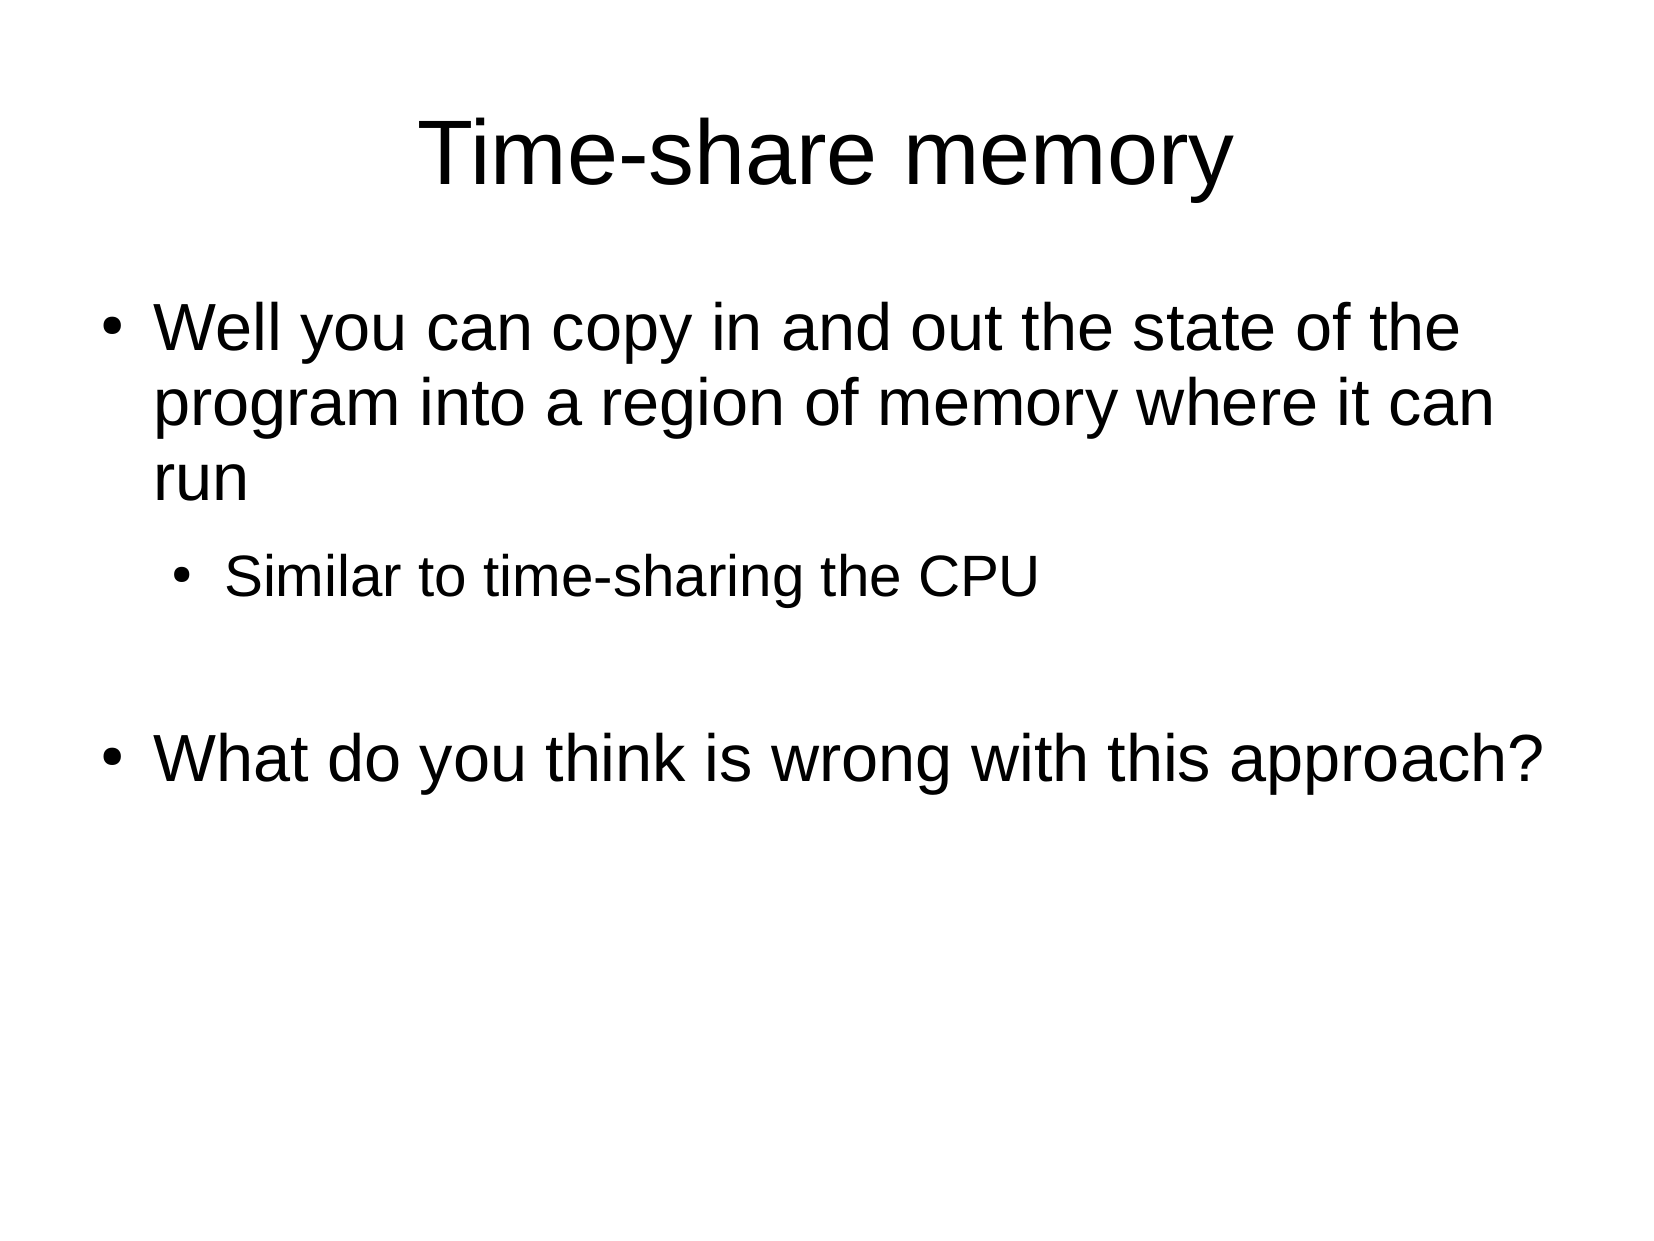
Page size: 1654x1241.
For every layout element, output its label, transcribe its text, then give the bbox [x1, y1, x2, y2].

title Time-share memory [82, 49, 1571, 257]
list Well you can copy in and out the state of the program into a region of memory where it can run Similar to time-sharing the CPU What do you think is wrong with this approach? [82, 290, 1571, 1010]
